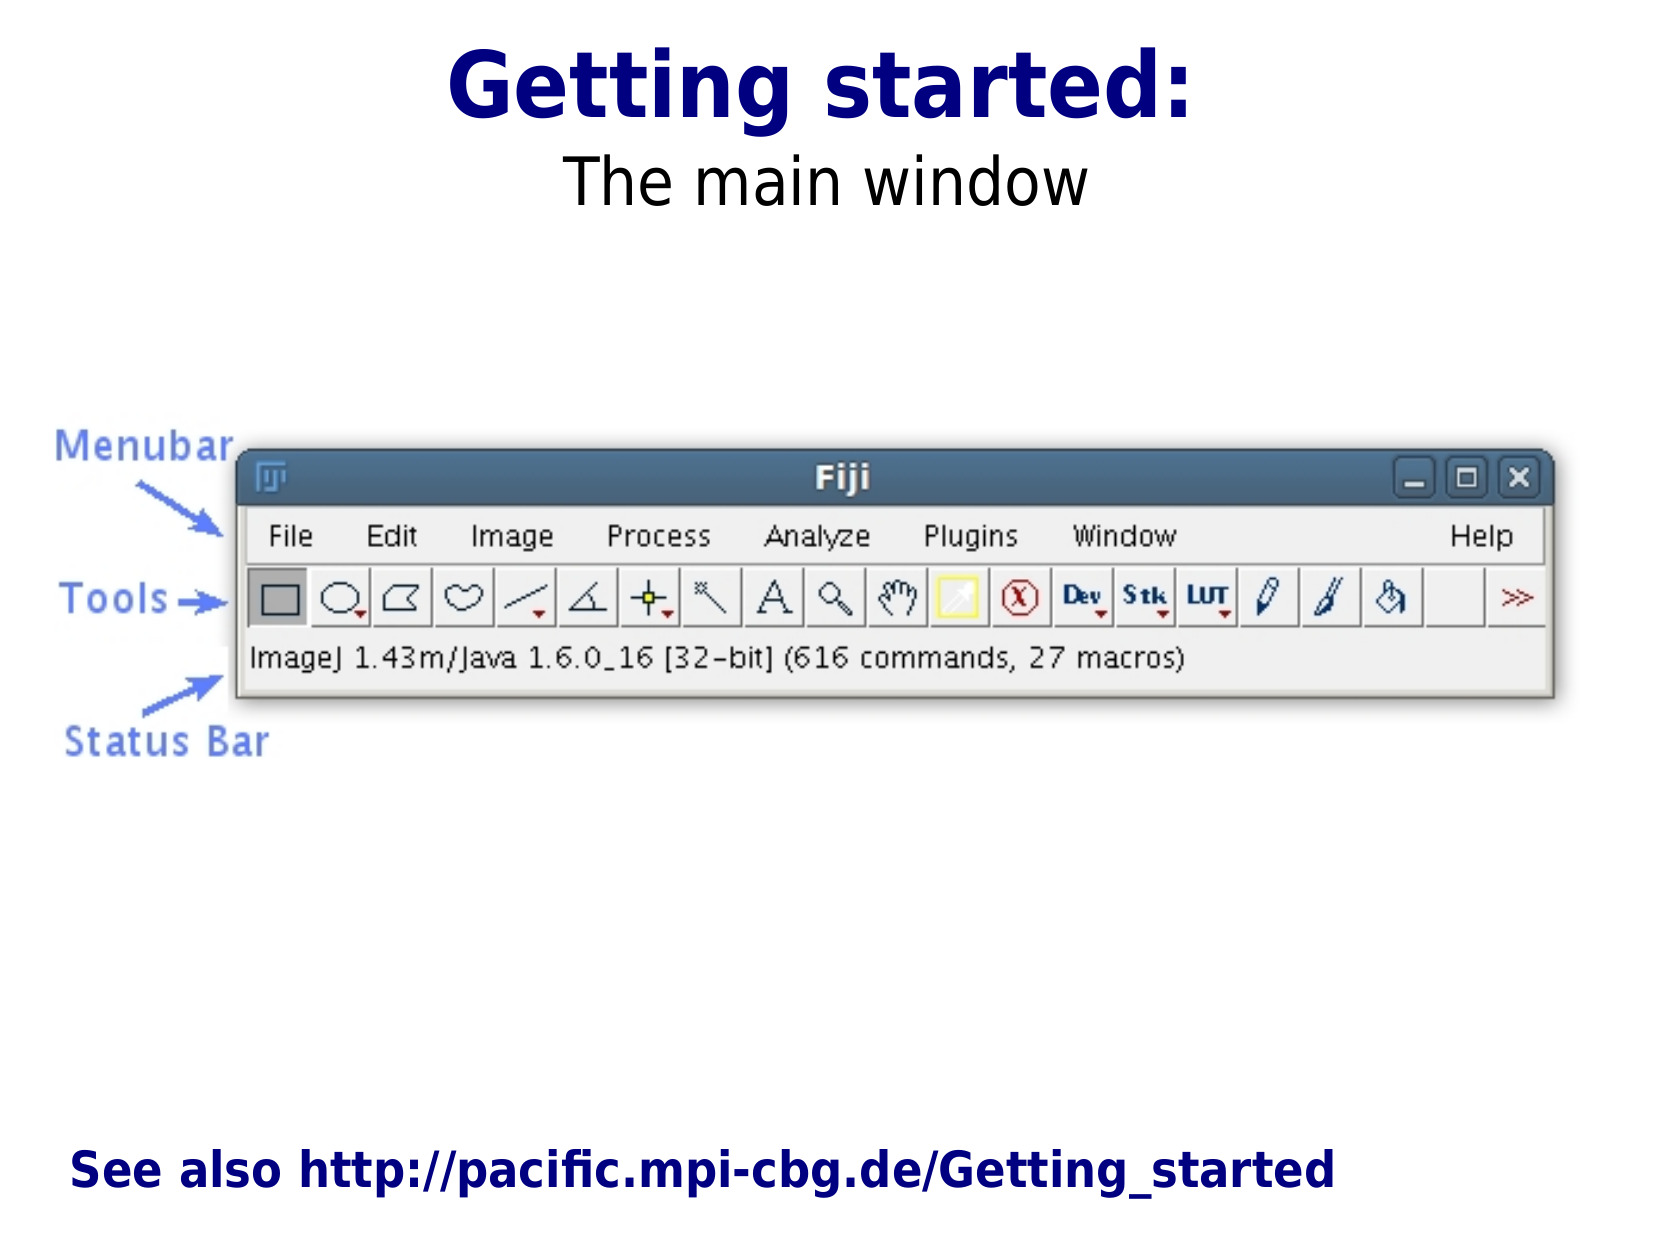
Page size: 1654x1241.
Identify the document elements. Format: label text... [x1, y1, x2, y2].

title The main window [82, 141, 1571, 287]
title Getting started: [82, 31, 1571, 141]
picture [55, 299, 1654, 901]
text_box See also http://pacific.mpi-cbg.de/Getting_started [37, 1133, 1602, 1207]
